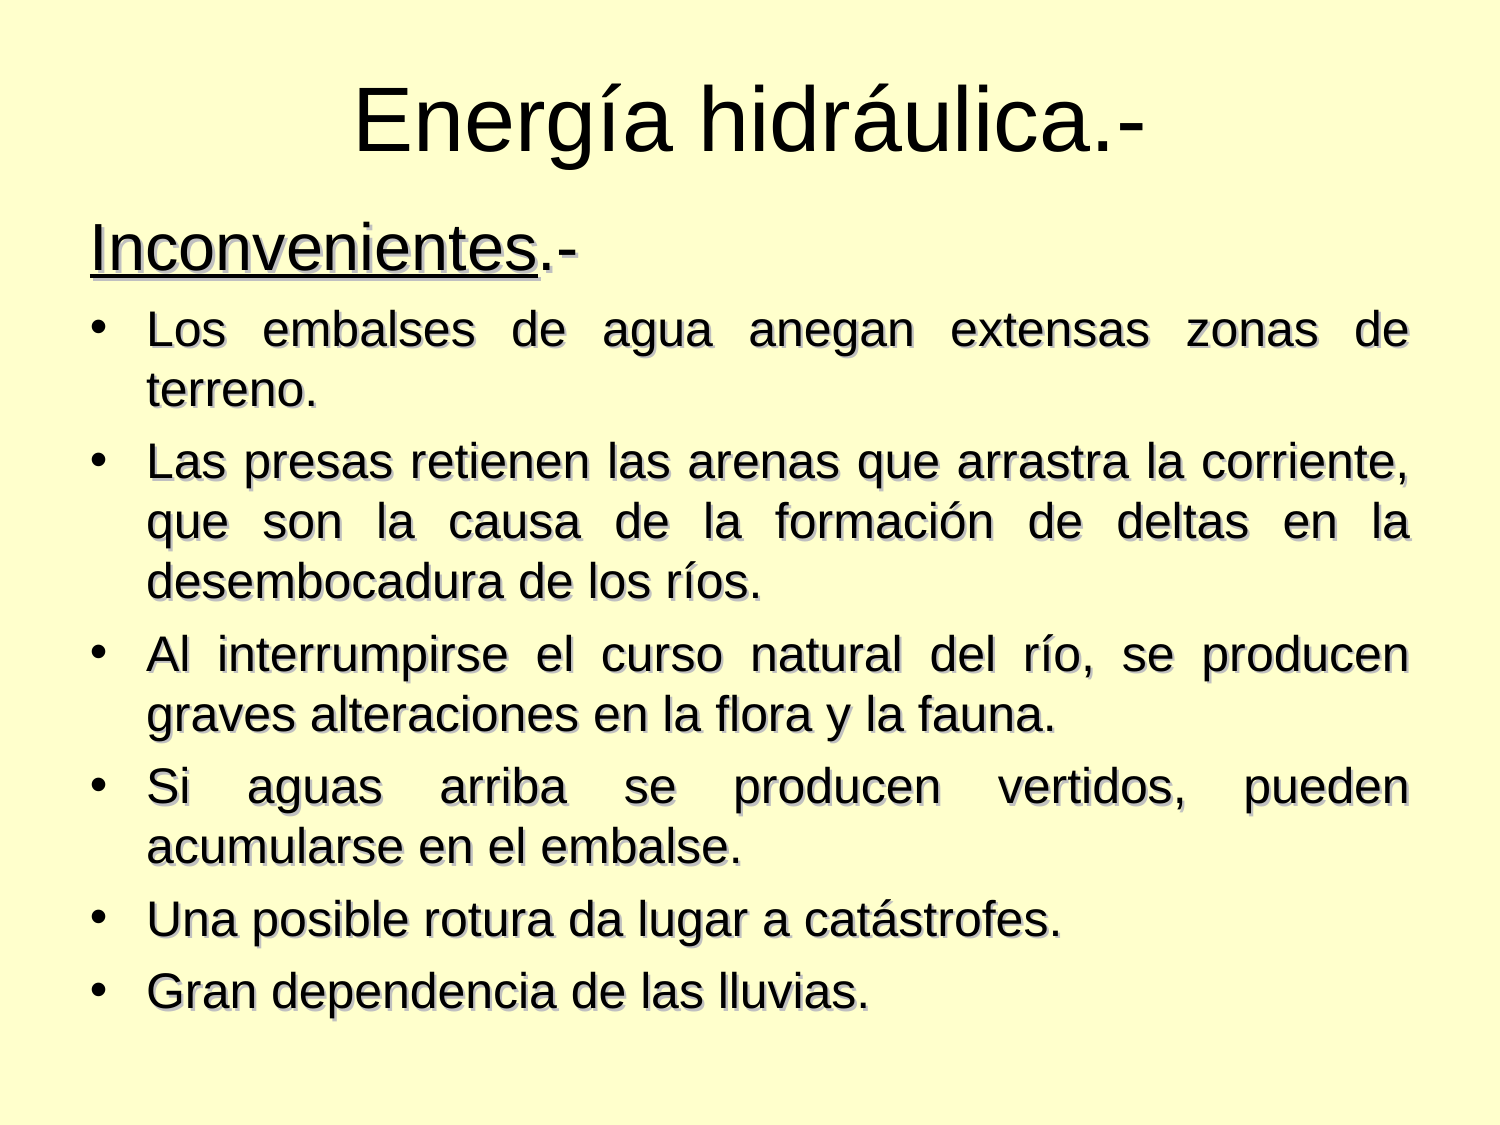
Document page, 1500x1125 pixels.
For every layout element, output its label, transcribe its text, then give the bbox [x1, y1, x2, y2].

title Energía hidráulica.- [75, 45, 1426, 185]
list Inconvenientes.- Los embalses de agua anegan extensas zonas de terreno. Las presas retienen las arenas que arrastra la corriente, que son la causa de la formación de deltas en la desembocadura de los ríos. Al interrumpirse el curso natural del río, se producen graves alteraciones en la flora y la fauna. Si aguas arriba se producen vertidos, pueden acumularse en el embalse. Una posible rotura da lugar a catástrofes. Gran dependencia de las lluvias. [75, 196, 1426, 1099]
